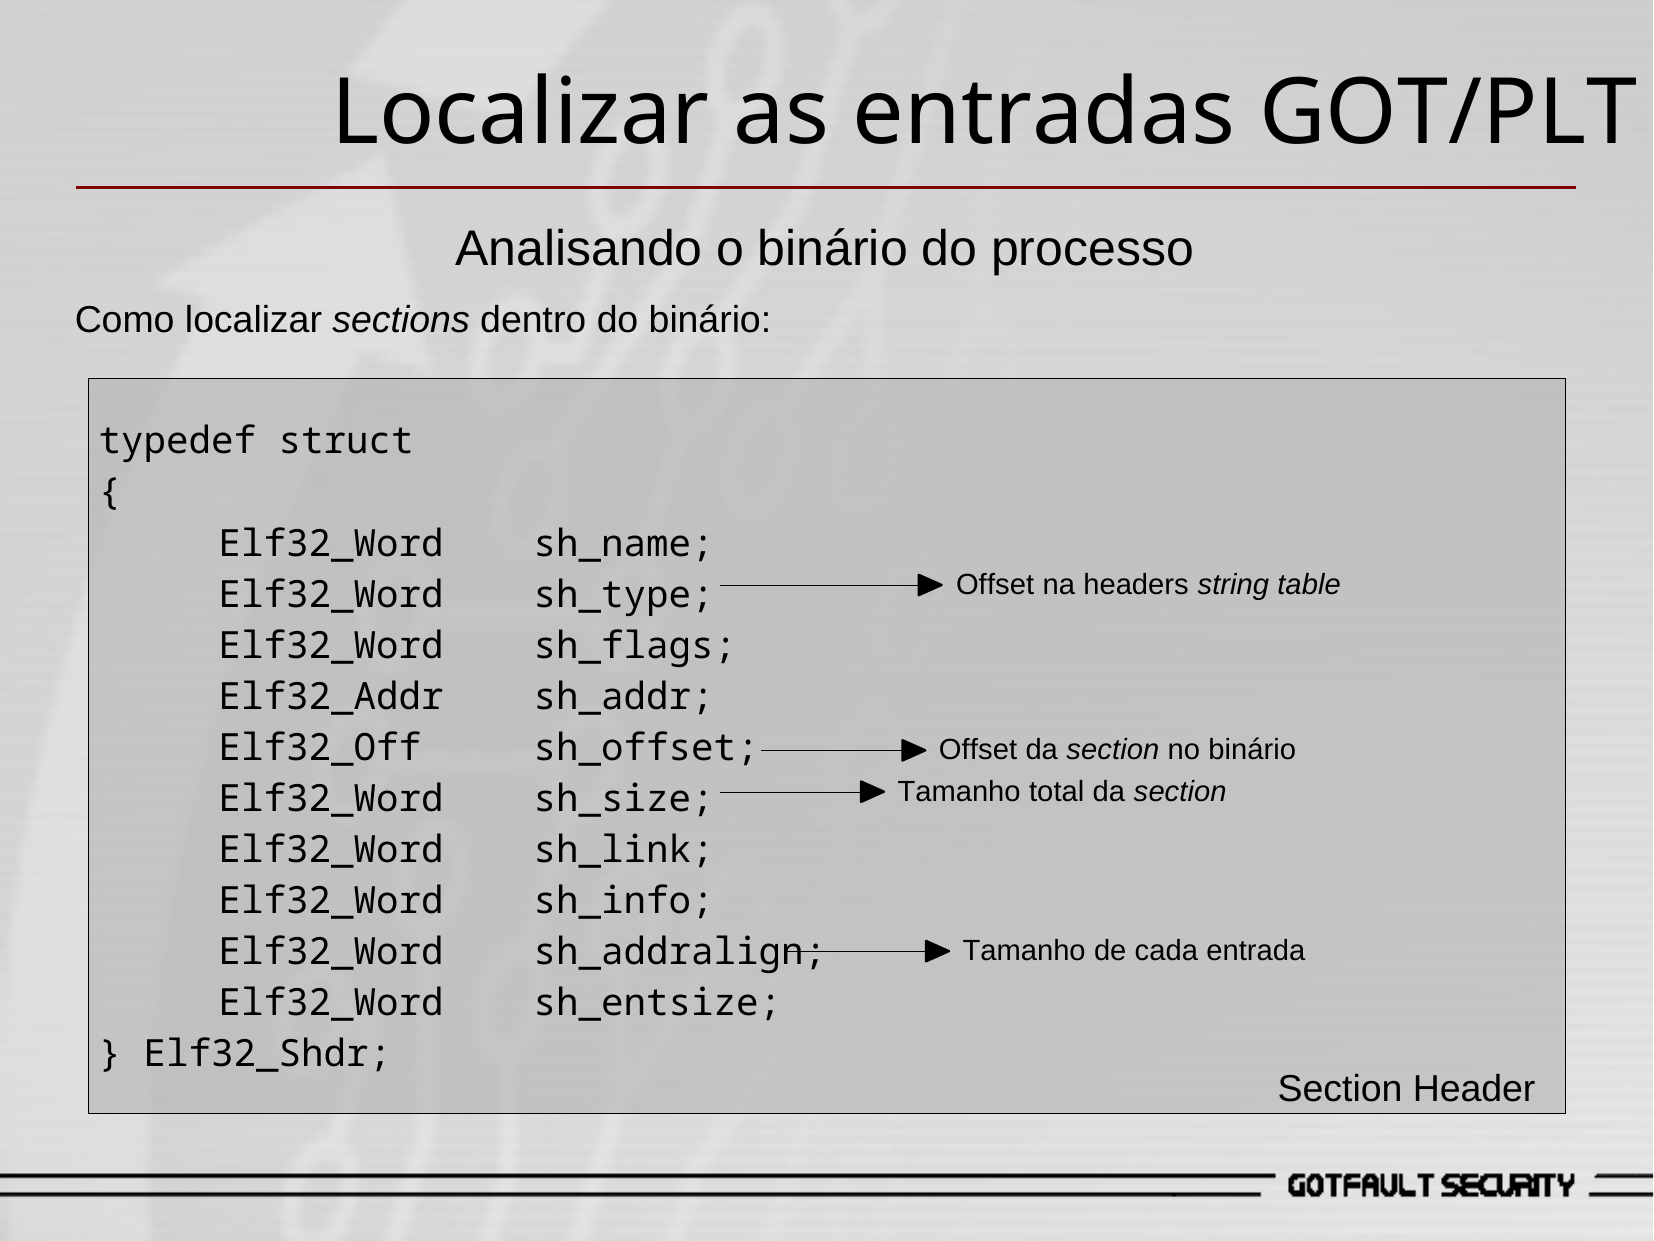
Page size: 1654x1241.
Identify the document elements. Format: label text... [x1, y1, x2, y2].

text_box Localizar as entradas GOT/PLT [15, 37, 1653, 196]
text_box Analisando o binário do processo [52, 213, 1598, 291]
text_box Offset na headers string table [945, 564, 1358, 608]
text_box Offset da section no binário [928, 730, 1313, 774]
text_box Tamanho total da section [887, 771, 1272, 815]
picture [0, 0, 1654, 1241]
text_box Tamanho de cada entrada [952, 931, 1337, 974]
text_box typedef struct { Elf32_Word sh_name; Elf32_Word sh_type; Elf32_Word sh_flags; Elf32_Addr sh_addr; Elf32_Off sh_offset; Elf32_Word sh_size; Elf32_Word sh_link; Elf32_Word sh_info; Elf32_Word sh_addralign; Elf32_Word sh_entsize; } Elf32_Shdr; [88, 378, 1566, 1114]
text_box Como localizar sections dentro do binário: [60, 291, 833, 354]
text_box Section Header [1267, 1065, 1583, 1118]
